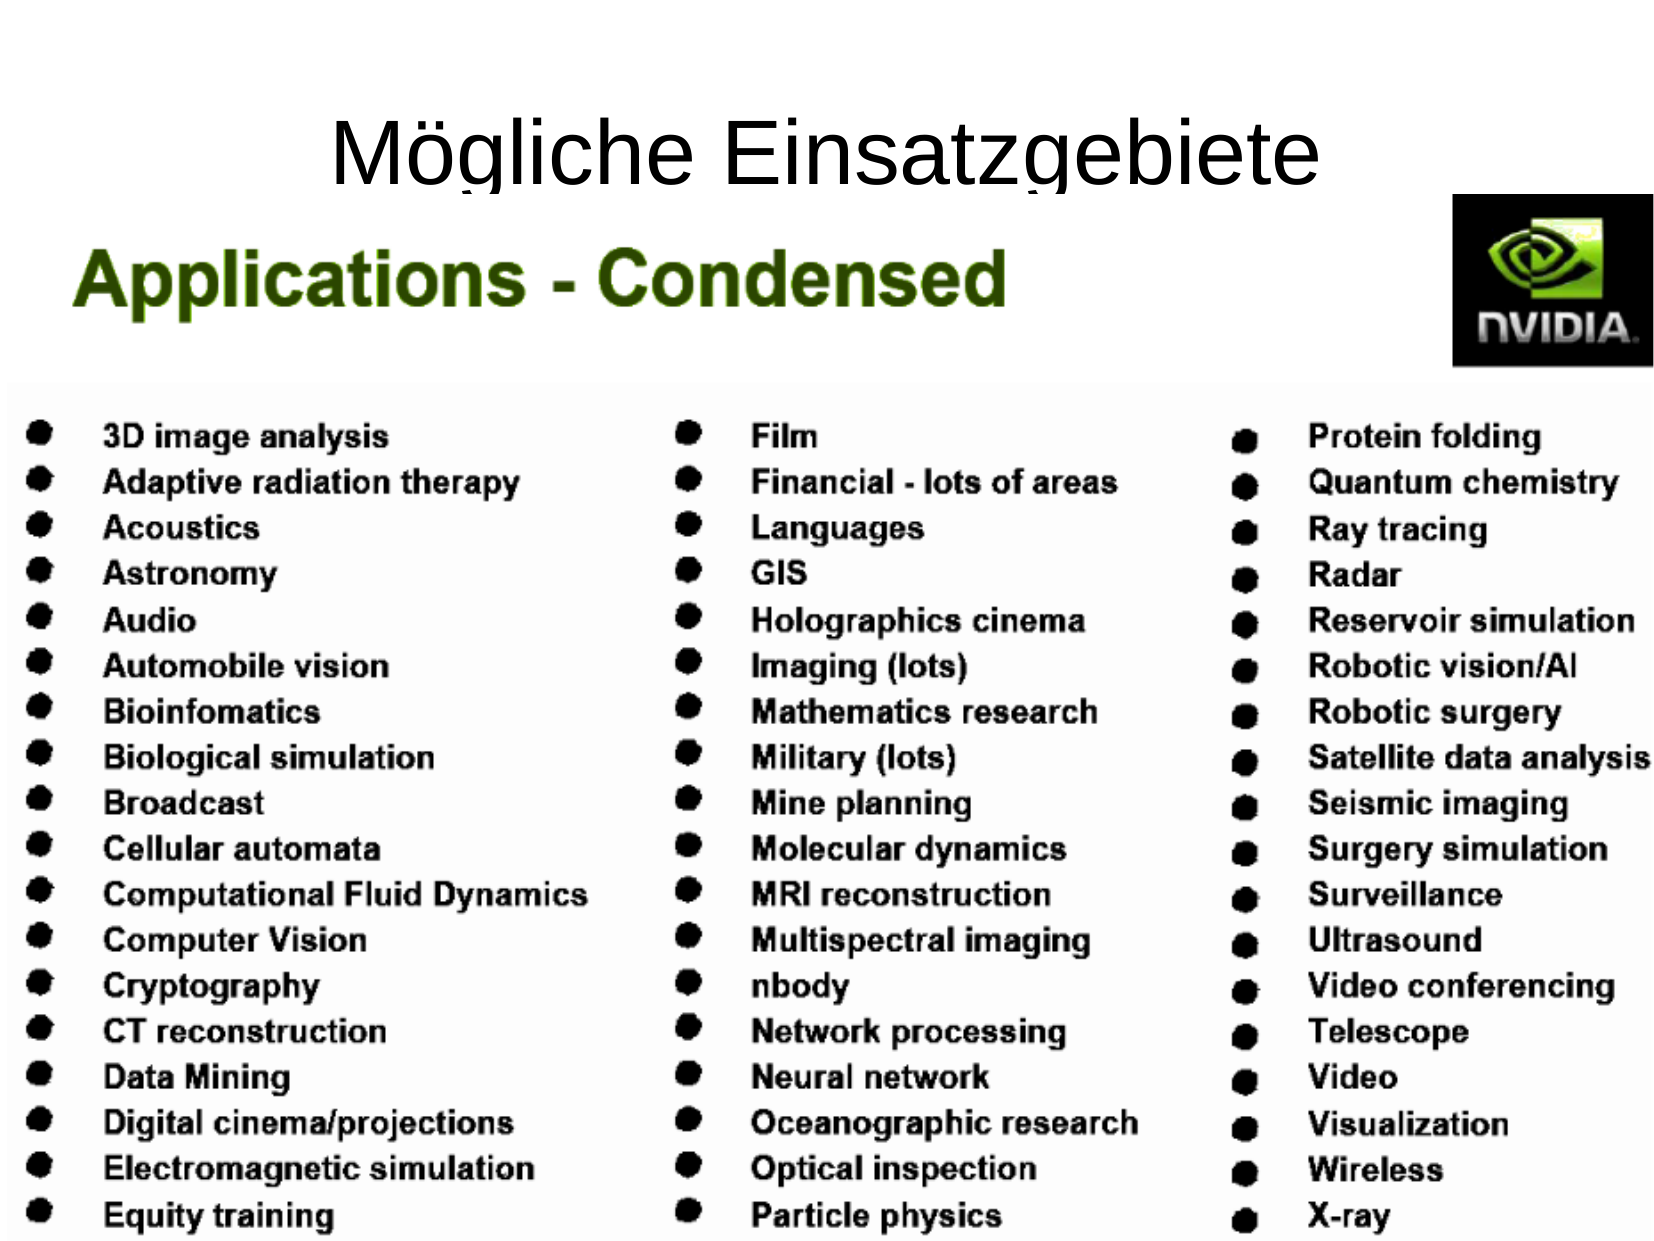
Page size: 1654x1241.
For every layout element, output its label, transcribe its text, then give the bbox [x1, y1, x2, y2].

title Mögliche Einsatzgebiete [82, 49, 1571, 194]
picture [7, 194, 1654, 1241]
